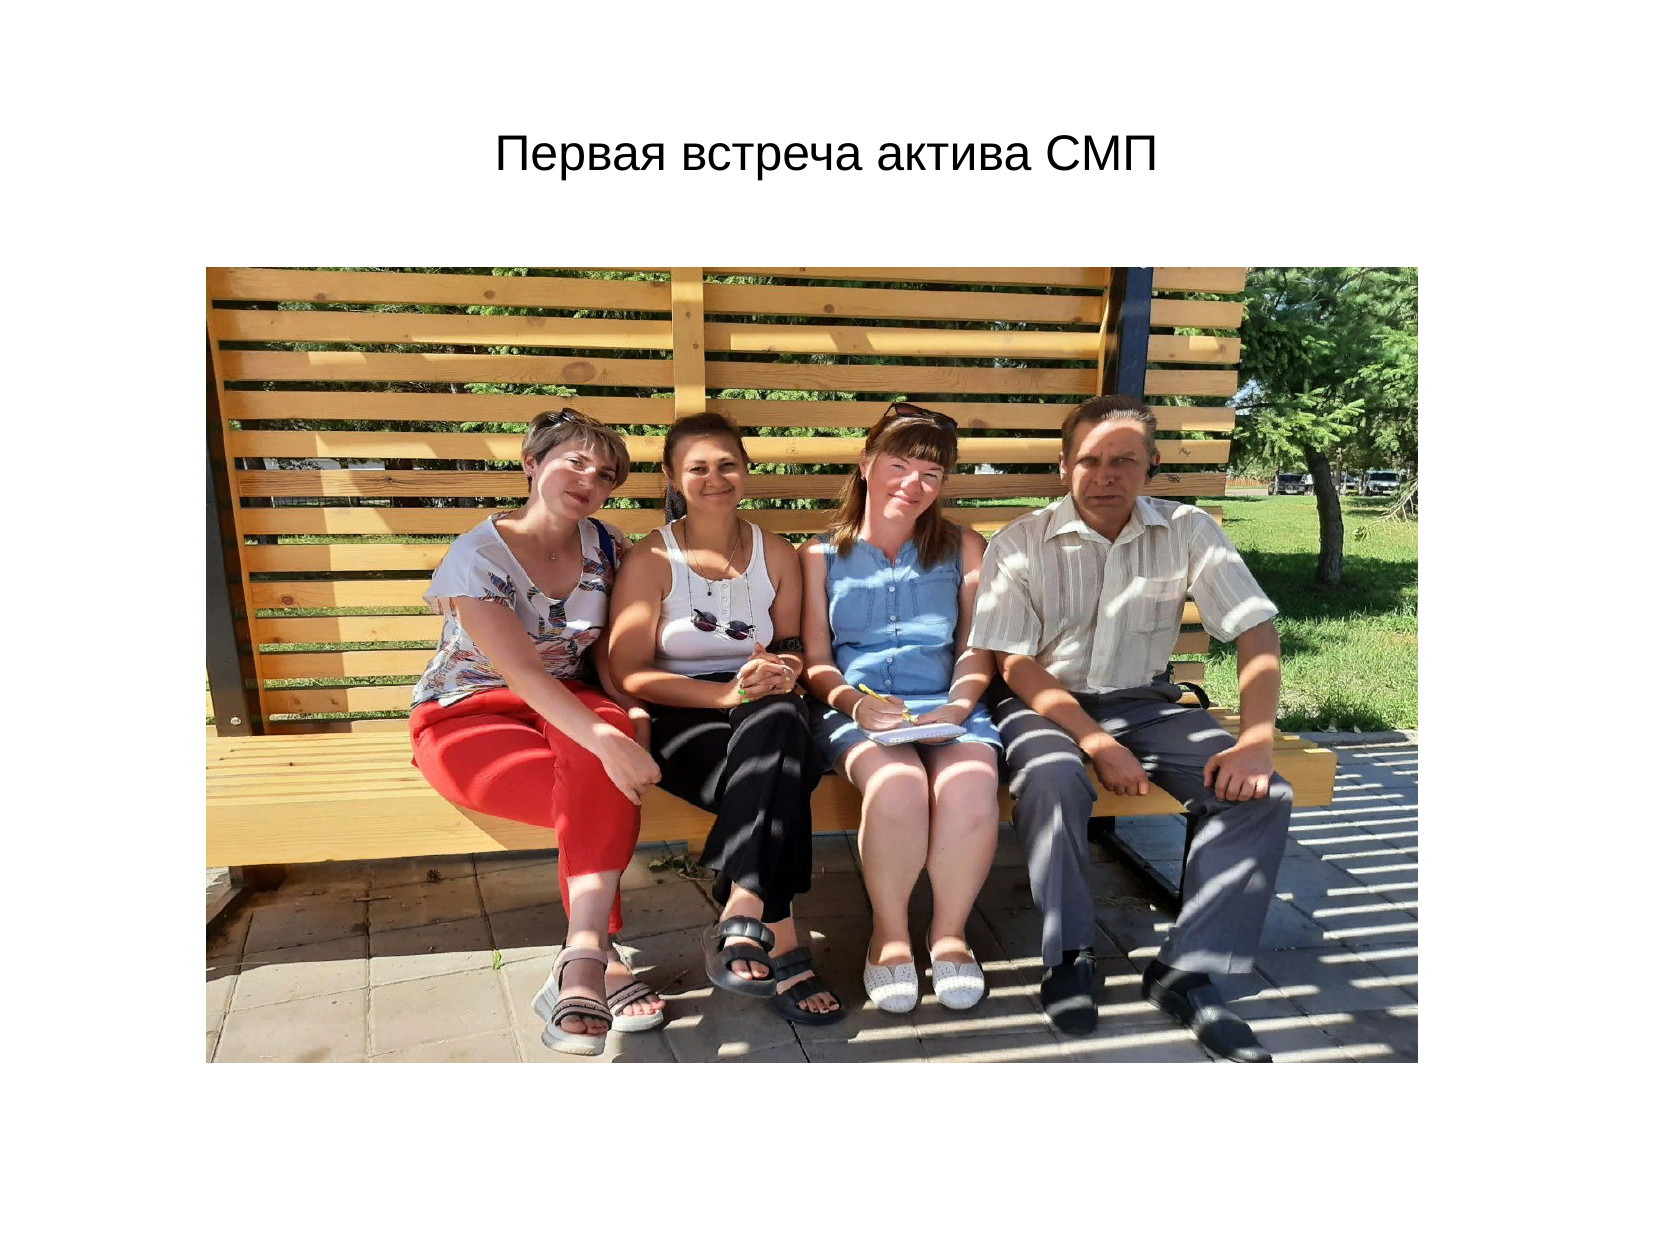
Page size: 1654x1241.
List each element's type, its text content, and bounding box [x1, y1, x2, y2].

picture [206, 267, 1418, 1063]
title Первая встреча актива СМП [82, 49, 1571, 257]
